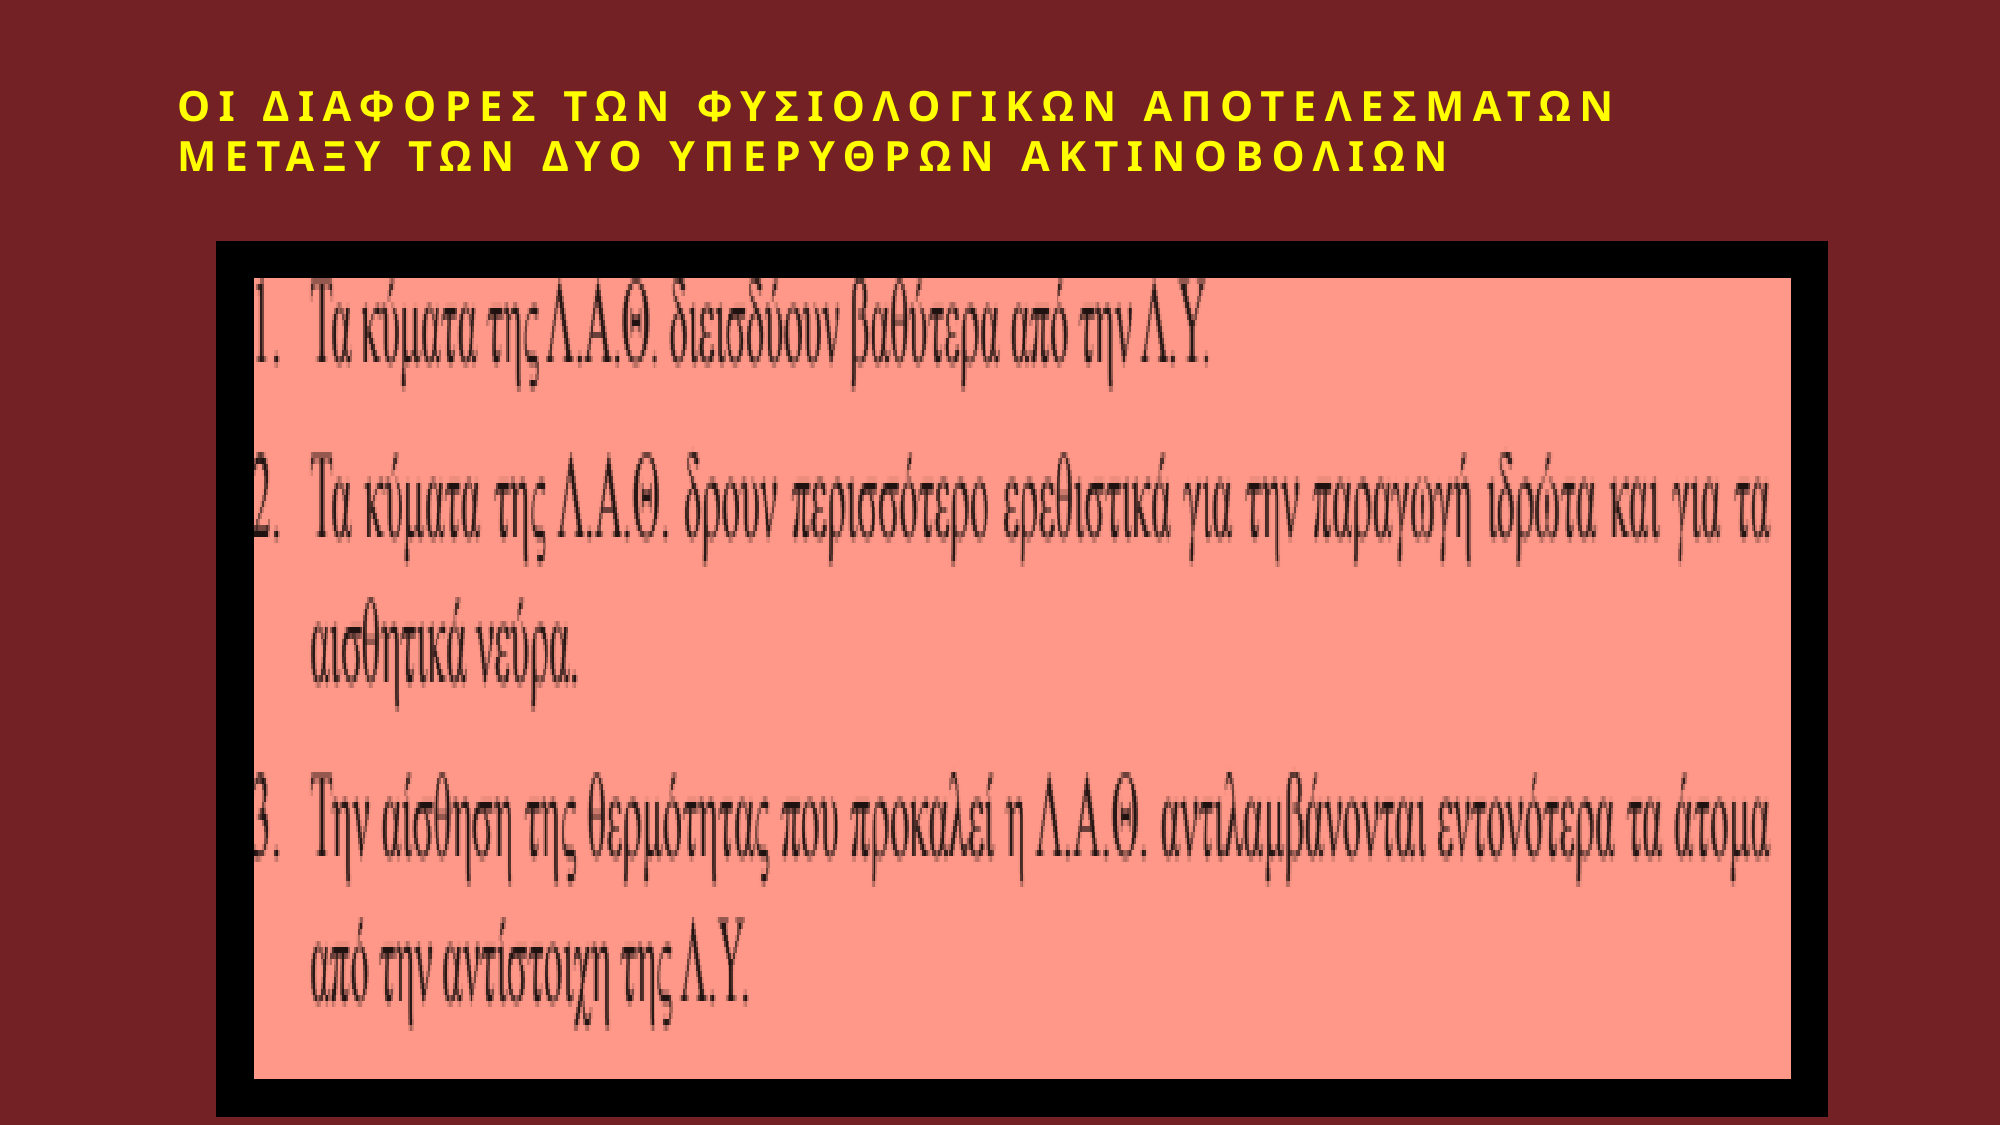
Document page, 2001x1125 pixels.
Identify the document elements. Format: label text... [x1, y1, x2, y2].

title ΟΙ ΔΙΑΦΟΡΕΣ ΤΩΝ ΦΥΣΙΟΛΟΓΙΚΩΝ ΑΠΟΤΕΛΕΣΜΑΤΩΝ ΜΕΤΑΞΥ ΤΩΝ ΔΥΟ ΥΠΕΡΥΘΡΩΝ ΑΚΤΙΝΟΒΟΛΙΩΝ [177, 80, 1822, 219]
picture [253, 278, 1791, 1080]
